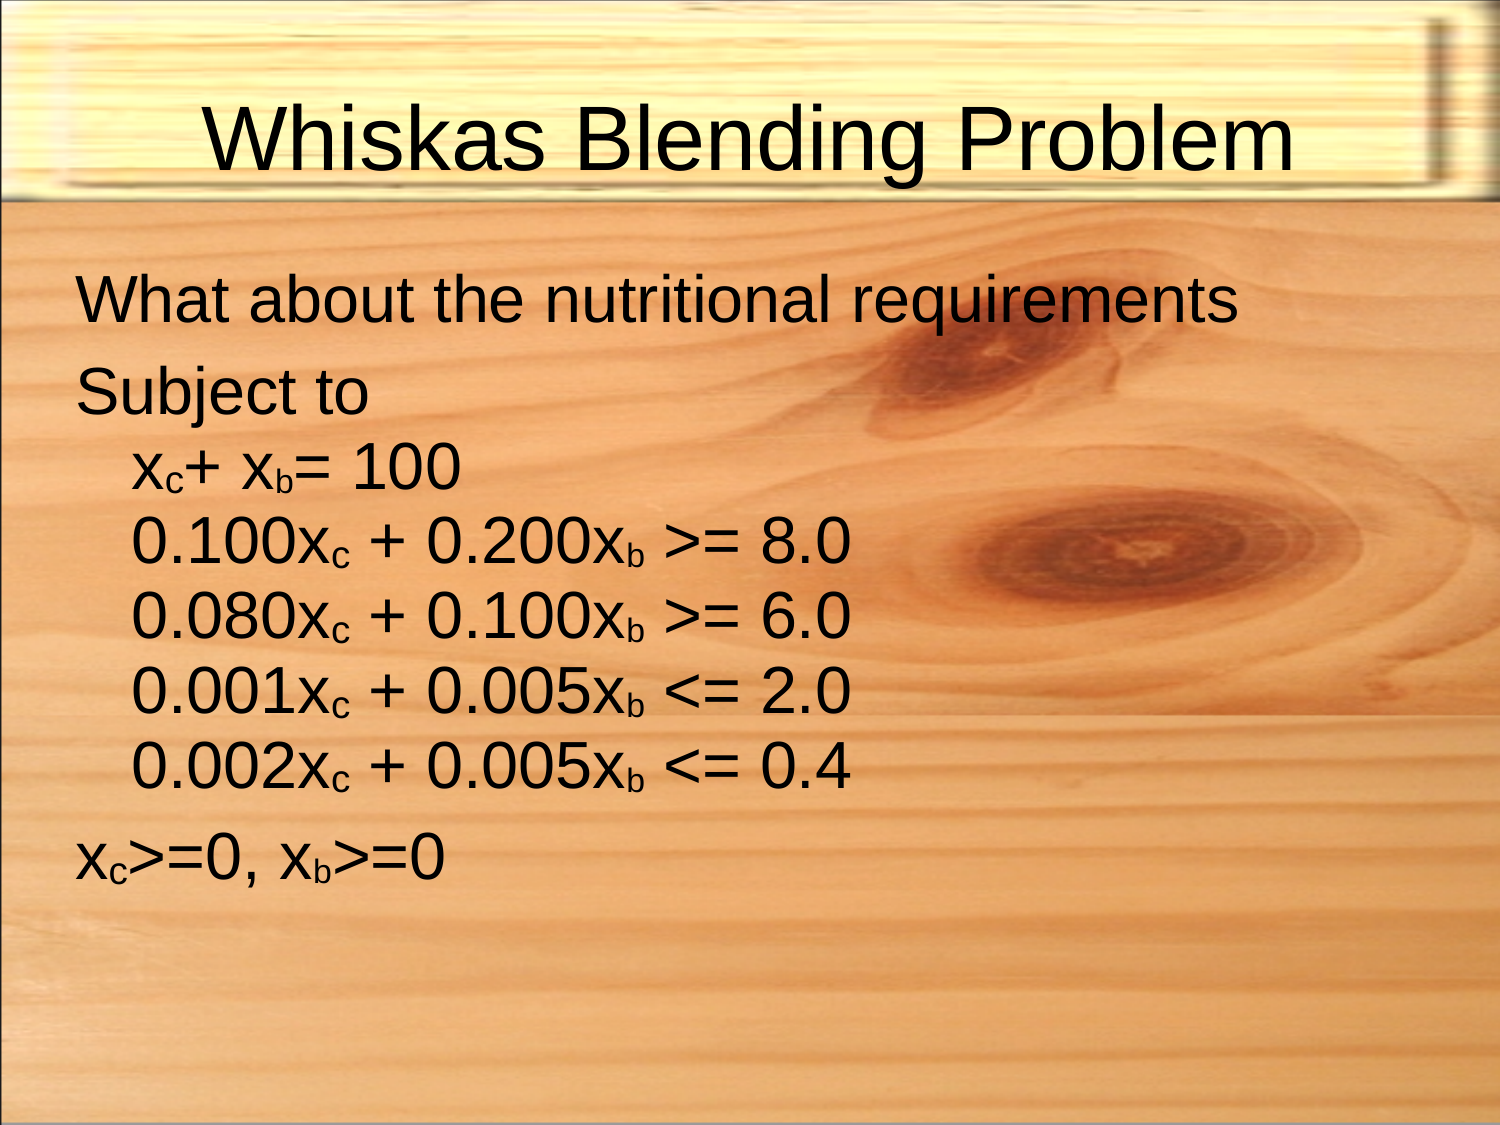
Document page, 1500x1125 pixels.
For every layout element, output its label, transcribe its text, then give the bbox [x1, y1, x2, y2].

list What about the nutritional requirements Subject to xc+ xb= 100 0.100xc + 0.200xb >= 8.0 0.080xc + 0.100xb >= 6.0 0.001xc + 0.005xb <= 2.0 0.002xc + 0.005xb <= 0.4 xc>=0, xb>=0 [75, 262, 1426, 1101]
title Whiskas Blending Problem [75, 52, 1426, 226]
picture [0, 0, 1500, 1125]
